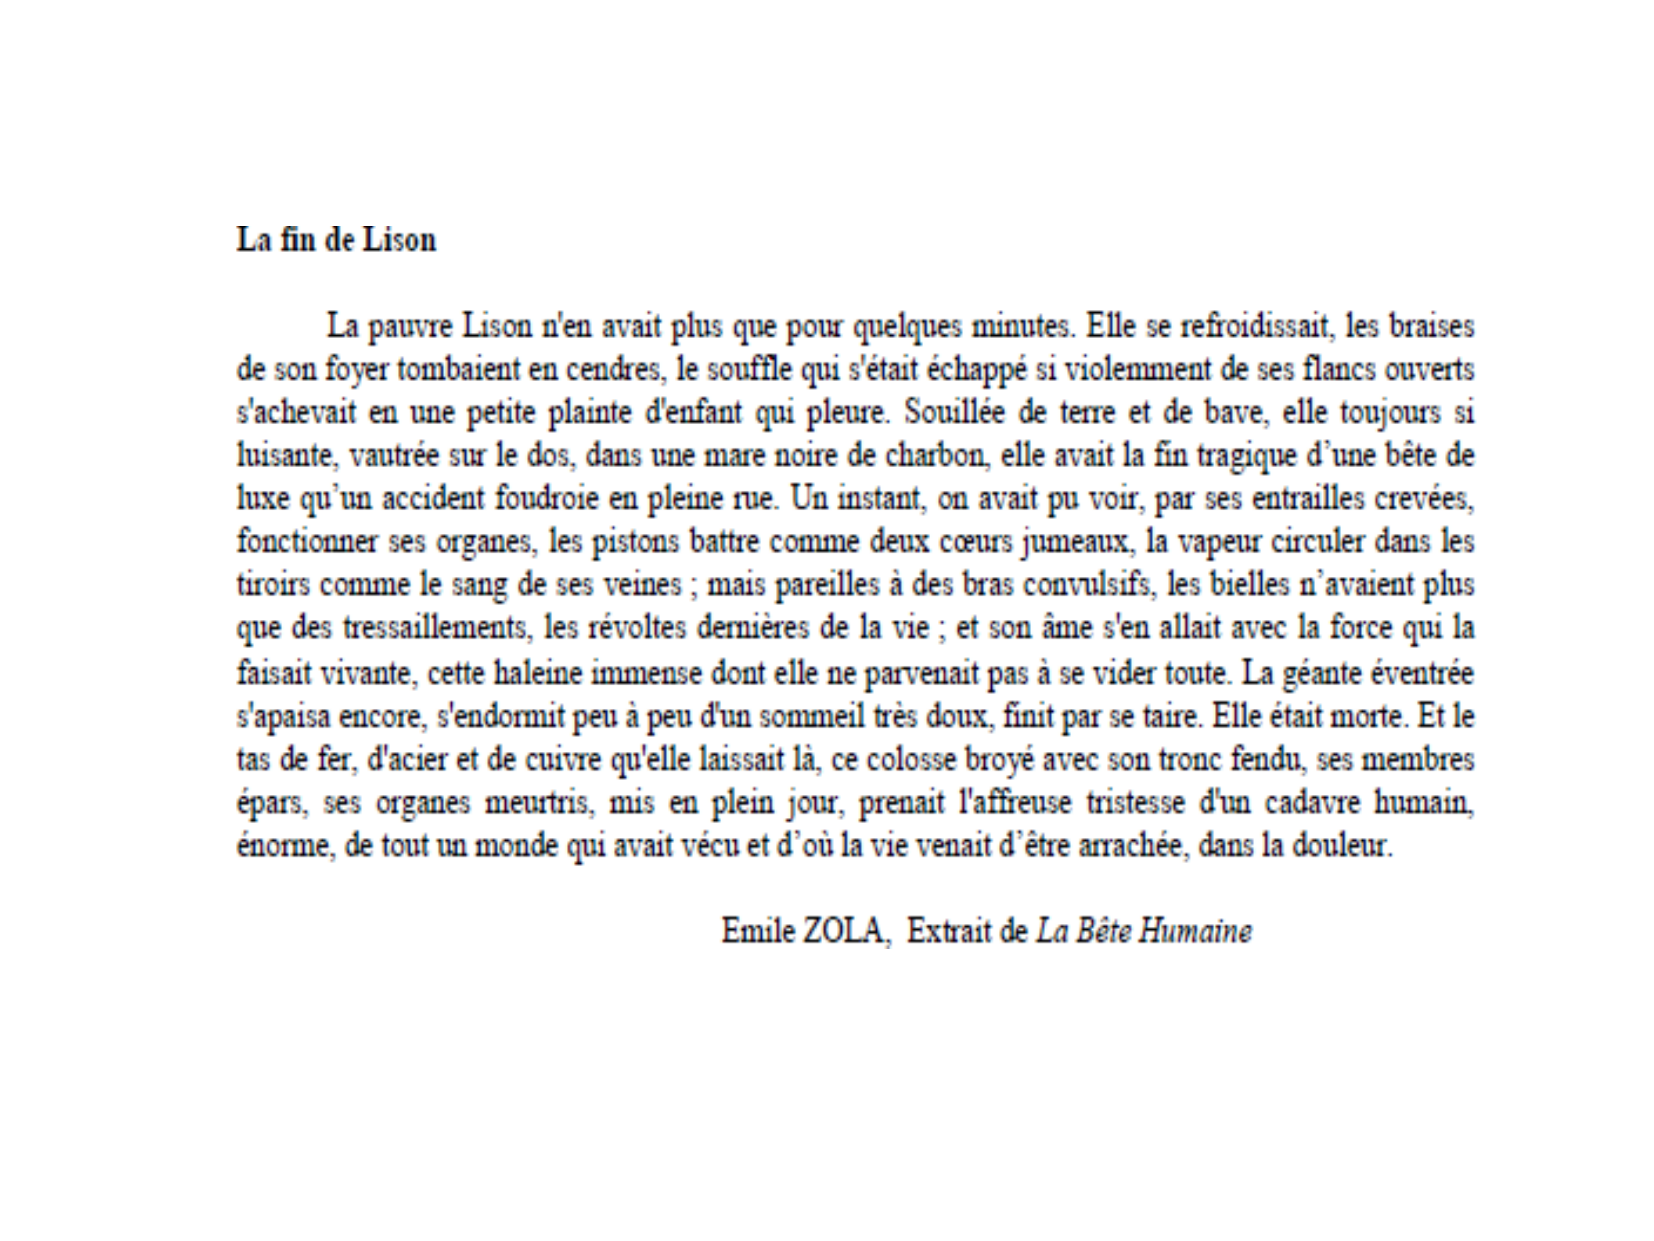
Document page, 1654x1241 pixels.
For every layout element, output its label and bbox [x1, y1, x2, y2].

text_box [236, 227, 1476, 949]
